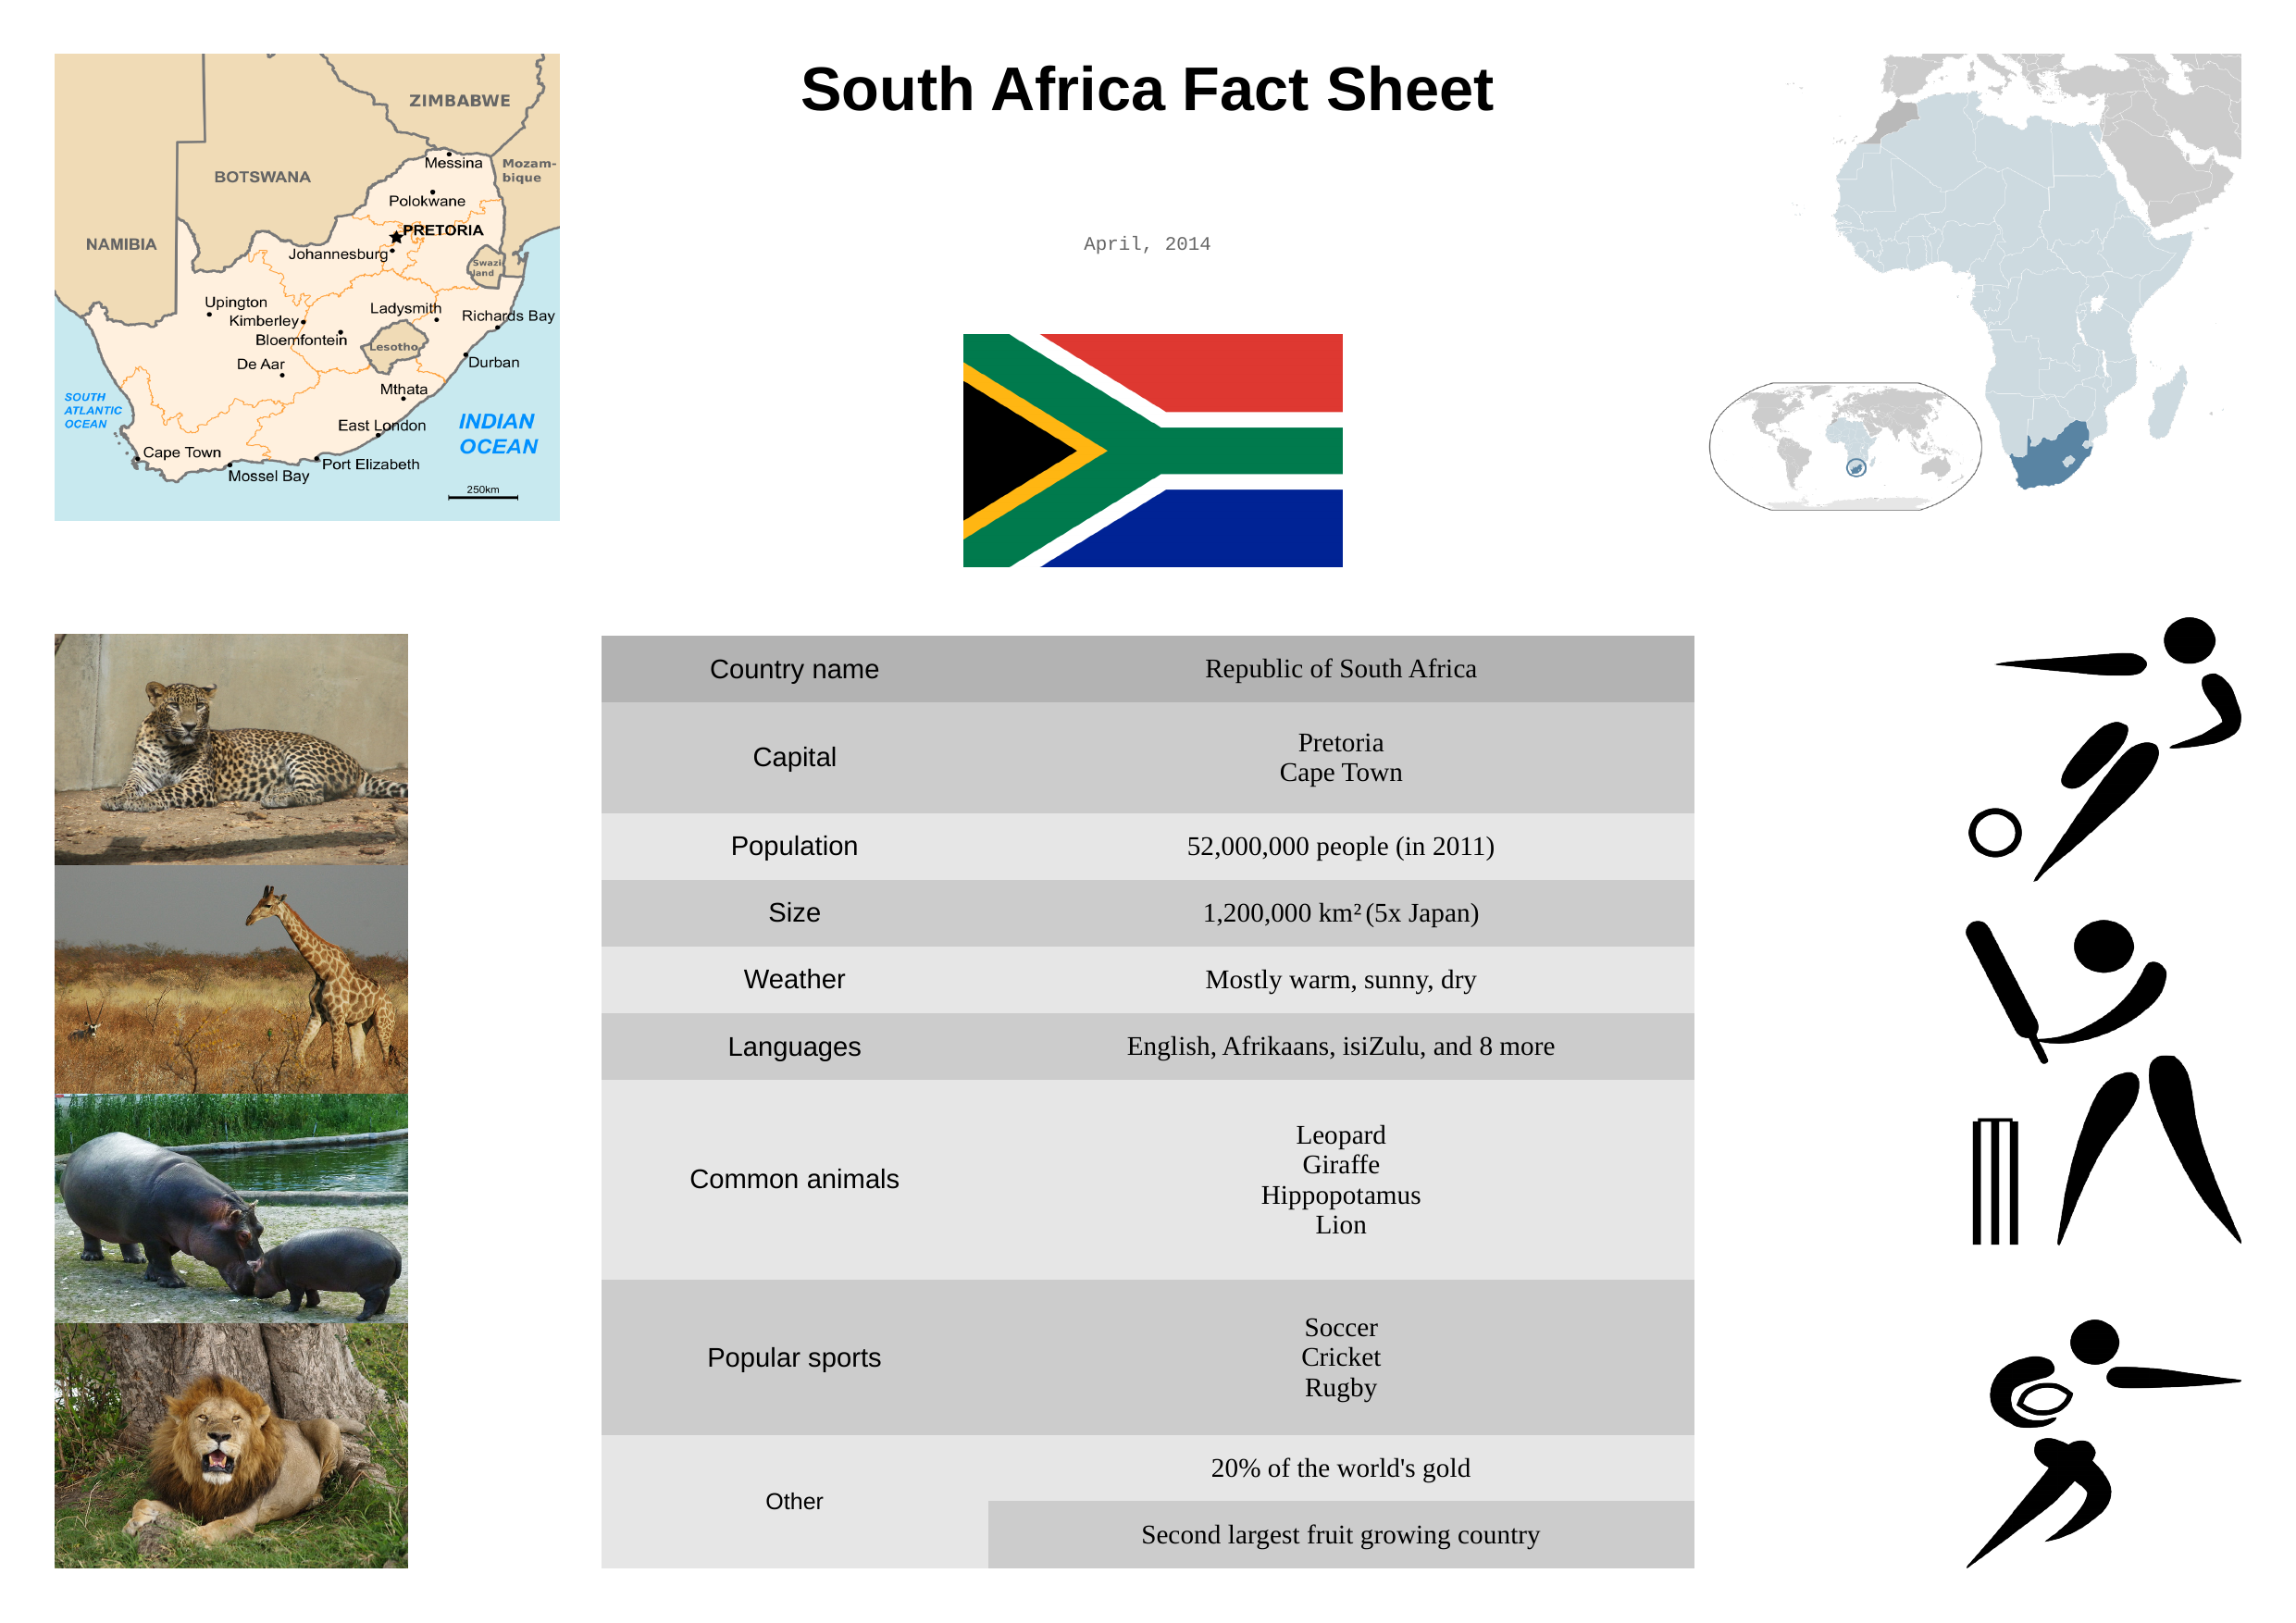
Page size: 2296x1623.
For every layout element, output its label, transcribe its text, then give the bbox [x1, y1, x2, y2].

picture [1967, 1319, 2241, 1568]
picture [1966, 920, 2241, 1245]
table_cell 1,200,000 km² (5x Japan) [988, 880, 1694, 947]
text_box April, 2014 [1066, 216, 1230, 257]
table_cell Leopard Giraffe Hippopotamus Lion [988, 1080, 1694, 1280]
table_cell Popular sports [602, 1280, 988, 1435]
picture [963, 334, 1343, 567]
picture [1968, 617, 2241, 882]
table_cell Population [602, 813, 988, 880]
table_header Republic of South Africa [988, 636, 1694, 702]
title South Africa Fact Sheet [800, 55, 1496, 124]
picture [55, 634, 408, 1568]
table_cell Capital [602, 702, 988, 813]
table_cell Languages [602, 1013, 988, 1080]
table_header Country name [602, 636, 988, 702]
table_cell 20% of the world's gold [988, 1435, 1694, 1501]
table_cell 52,000,000 people (in 2011) [988, 813, 1694, 880]
table_cell English, Afrikaans, isiZulu, and 8 more [988, 1013, 1694, 1080]
table_cell Second largest fruit growing country [988, 1501, 1694, 1568]
table_cell Common animals [602, 1080, 988, 1280]
table_cell Weather [602, 947, 988, 1013]
picture [1697, 54, 2241, 521]
table_cell Pretoria Cape Town [988, 702, 1694, 813]
table_cell Other [602, 1435, 988, 1568]
picture [55, 54, 560, 521]
table_cell Soccer Cricket Rugby [988, 1280, 1694, 1435]
table_cell Size [602, 880, 988, 947]
table_cell Mostly warm, sunny, dry [988, 947, 1694, 1013]
